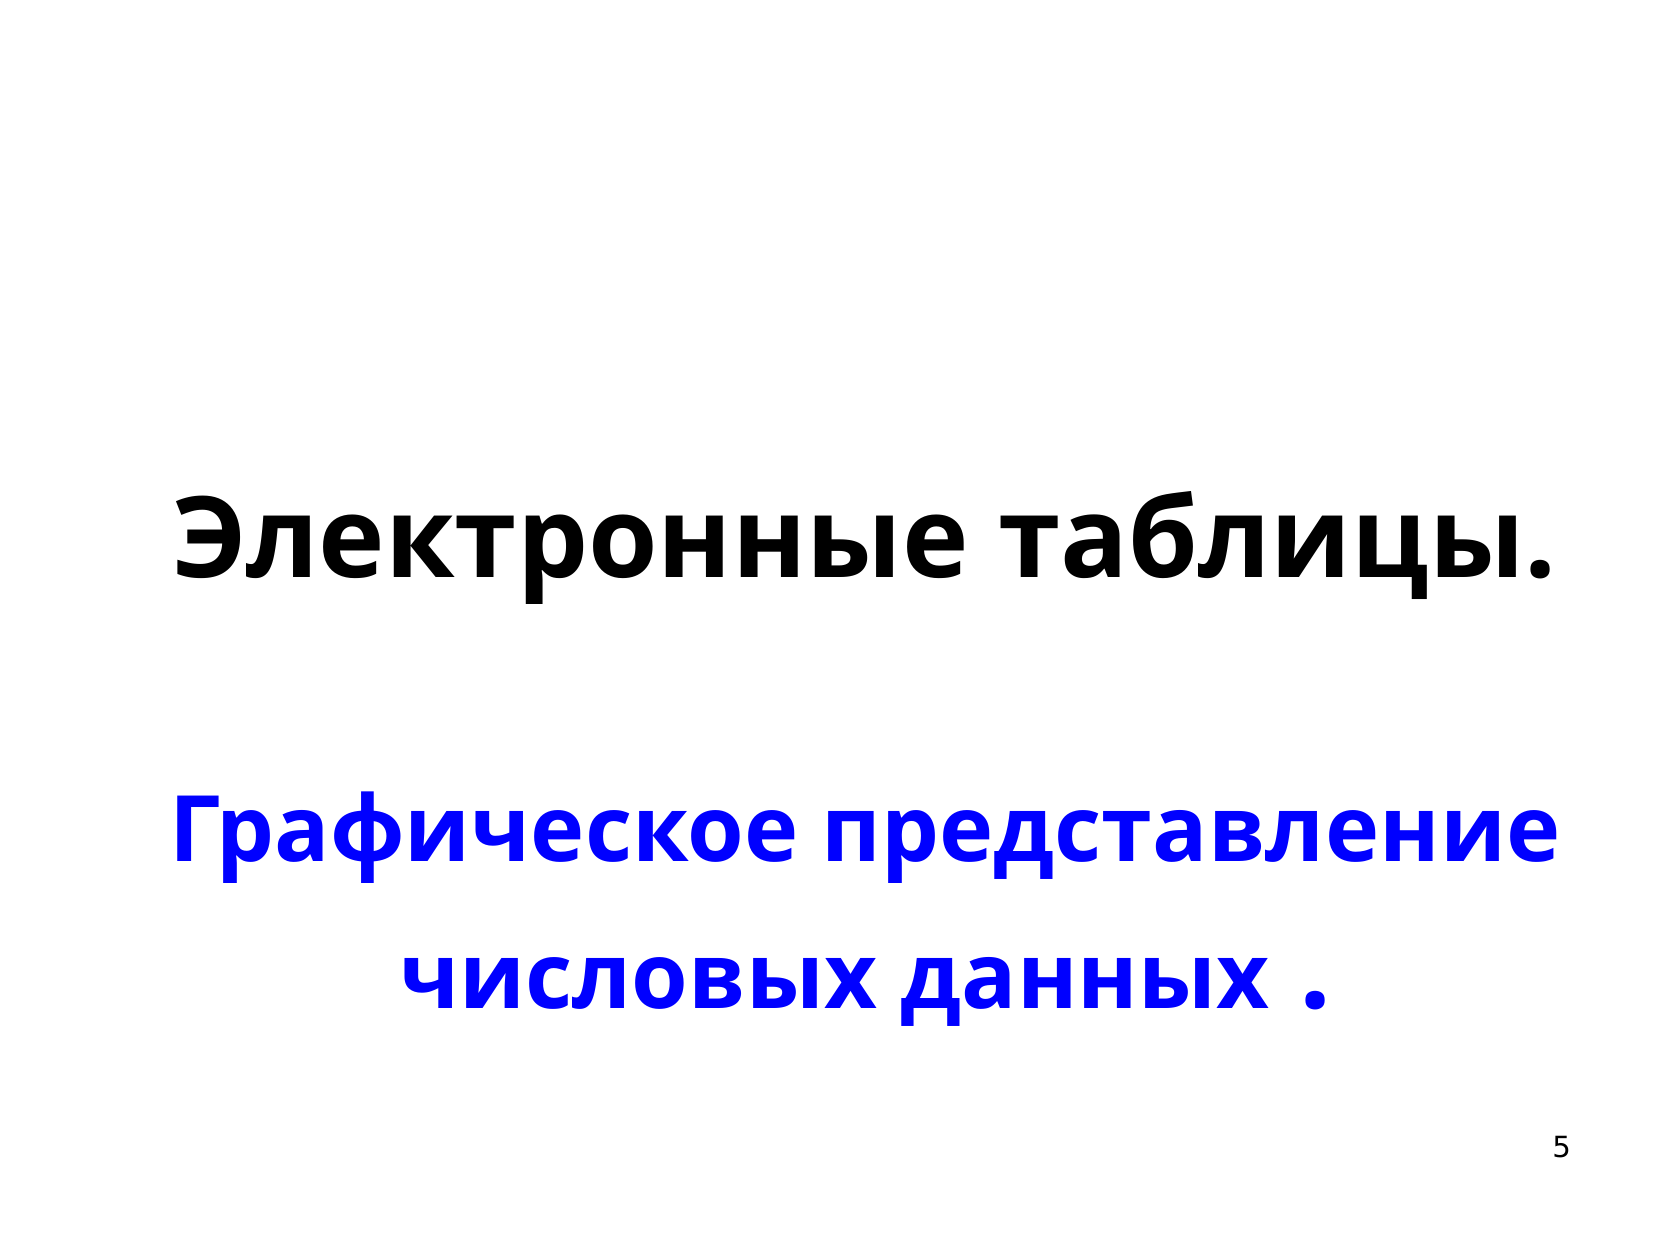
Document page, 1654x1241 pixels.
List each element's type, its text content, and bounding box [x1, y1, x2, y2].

title Электронные таблицы. Графическое представление числовых данных . [162, 344, 1569, 1042]
